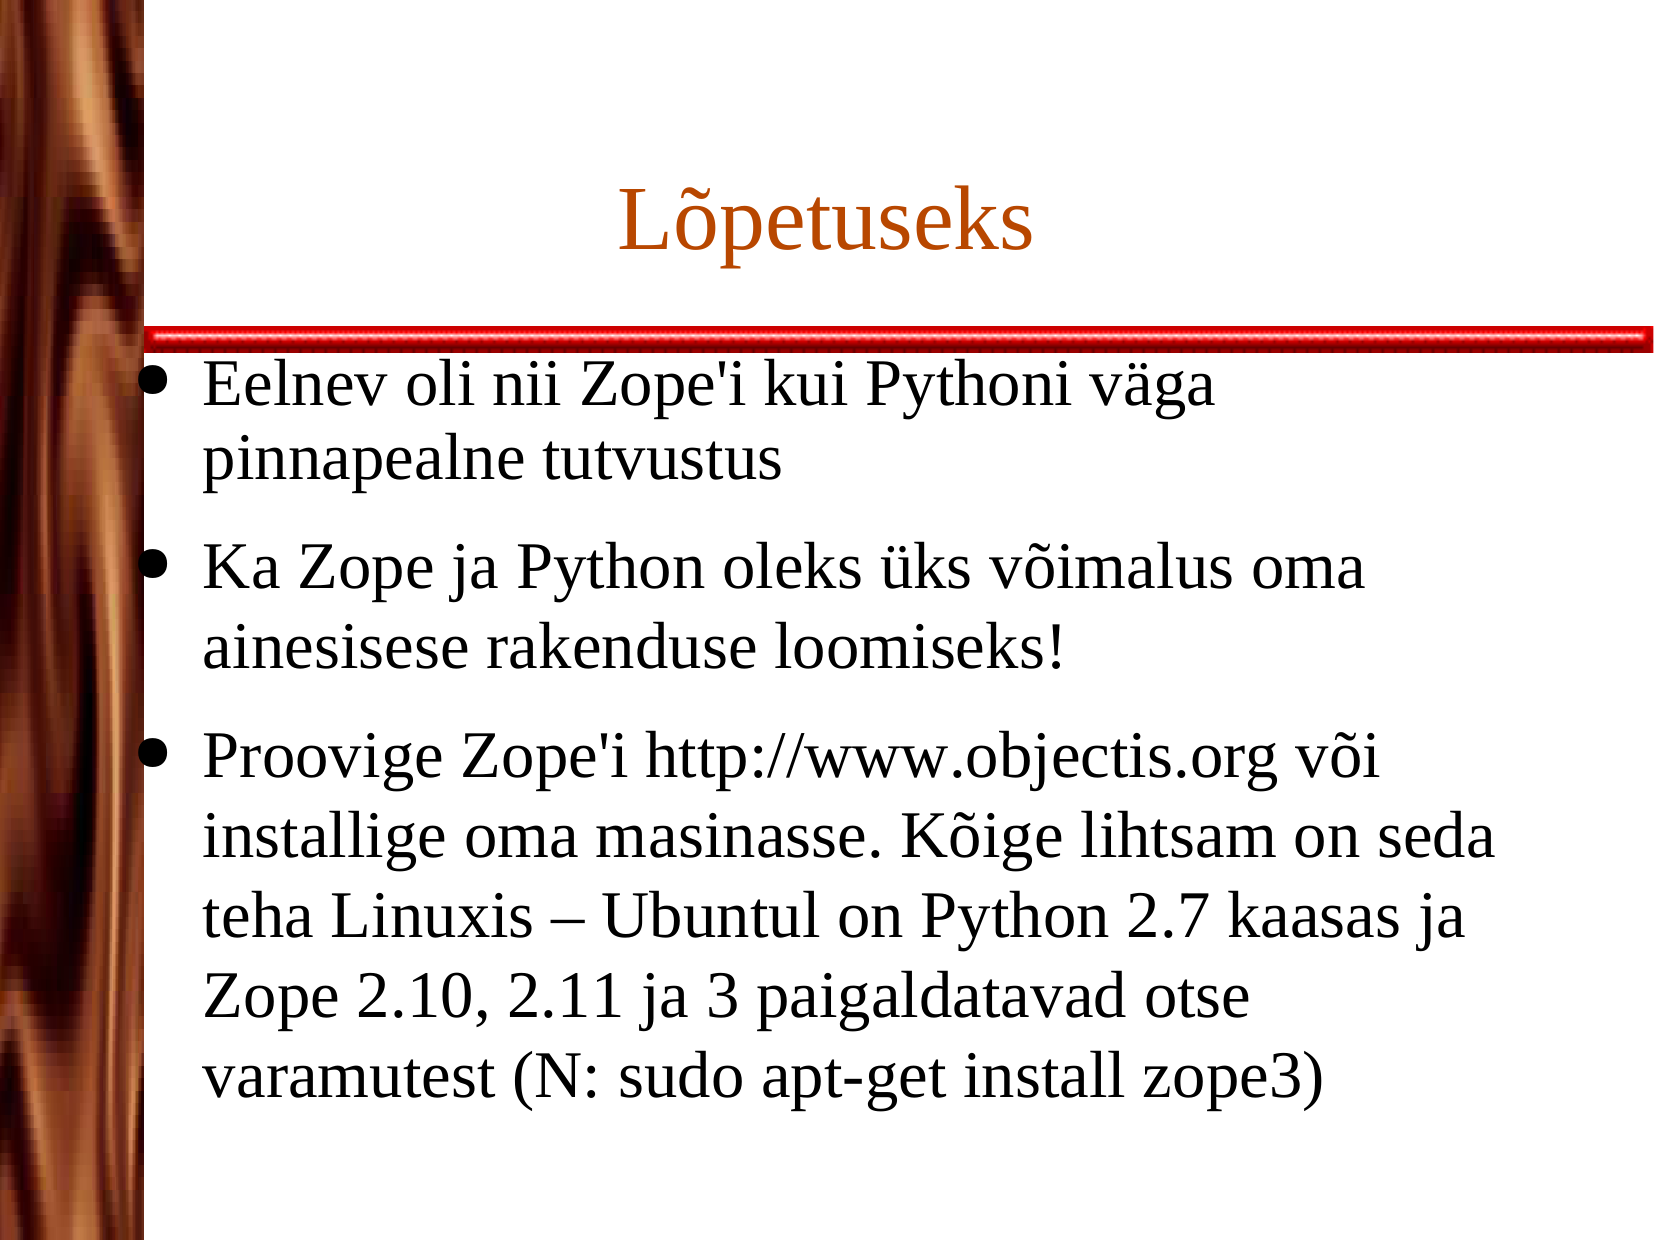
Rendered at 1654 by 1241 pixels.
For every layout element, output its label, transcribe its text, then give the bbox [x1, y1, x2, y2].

list Eelnev oli nii Zope'i kui Pythoni väga pinnapealne tutvustus Ka Zope ja Python oleks üks võimalus oma ainesisese rakenduse loomiseks! Proovige Zope'i http://www.objectis.org või installige oma masinasse. Kõige lihtsam on seda teha Linuxis – Ubuntul on Python 2.7 kaasas ja Zope 2.10, 2.11 ja 3 paigaldatavad otse varamutest (N: sudo apt-get install zope3) [121, 344, 1533, 1126]
picture [0, 0, 1654, 1240]
title Lõpetuseks [121, 112, 1533, 324]
